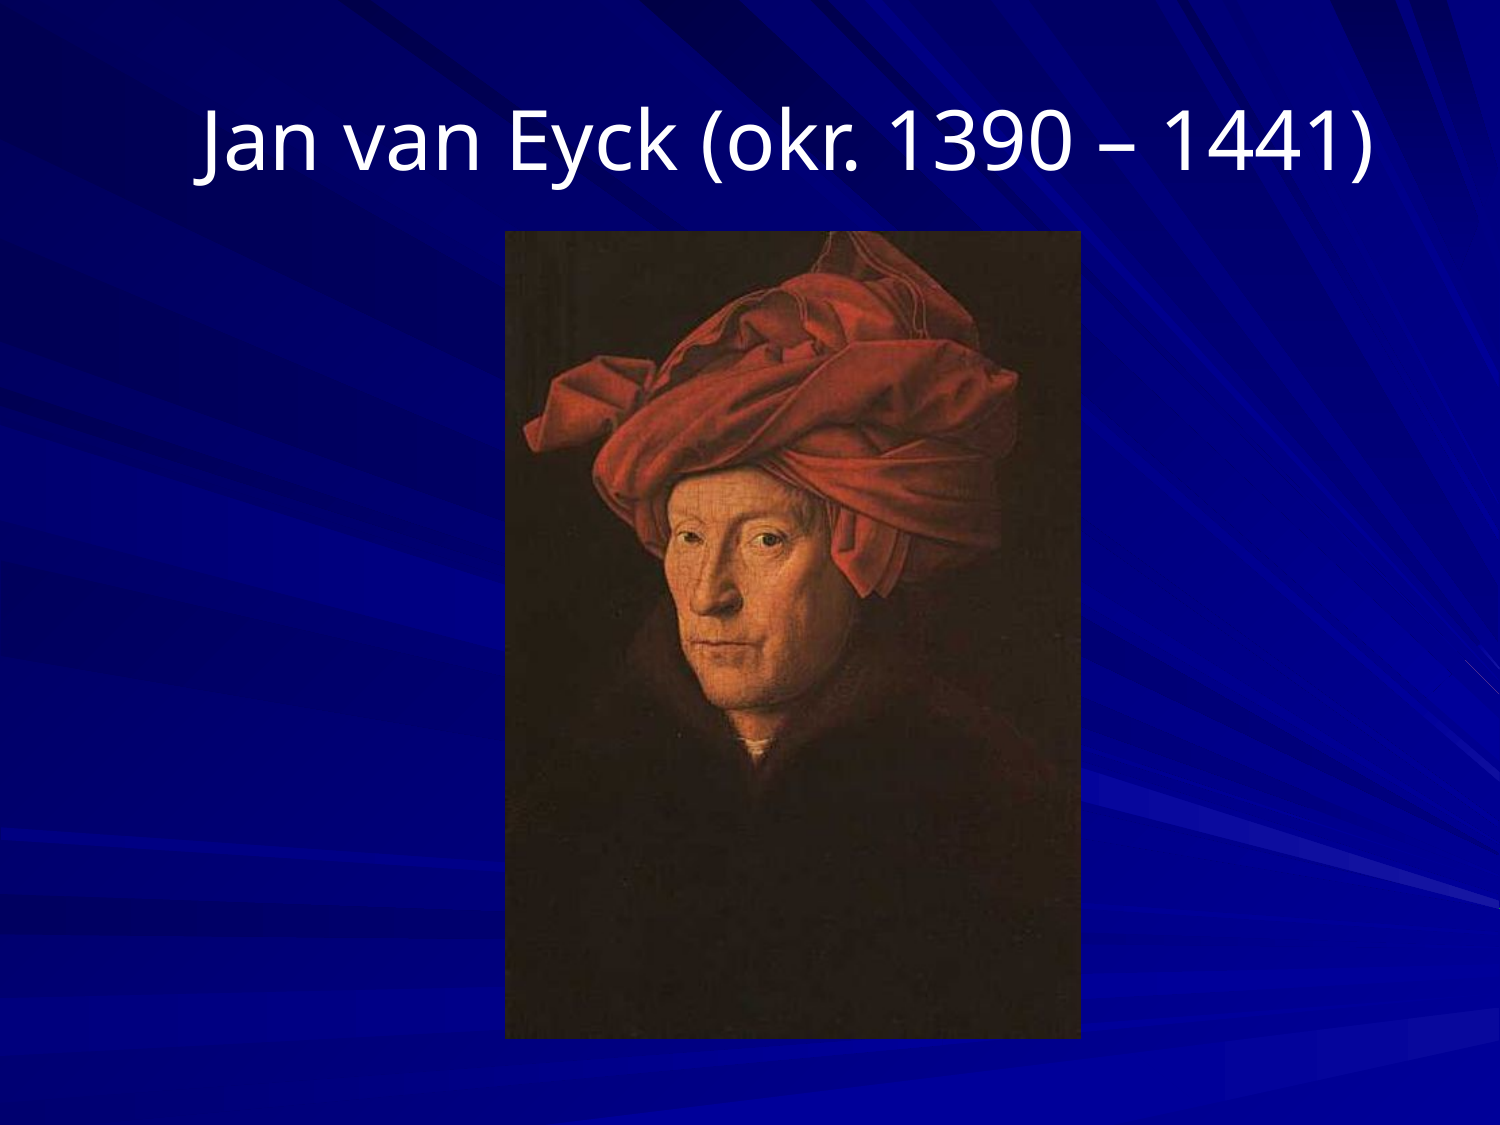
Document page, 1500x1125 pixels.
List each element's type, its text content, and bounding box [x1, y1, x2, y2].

picture [505, 231, 1081, 1039]
title Jan van Eyck (okr. 1390 – 1441) [64, 19, 1500, 256]
